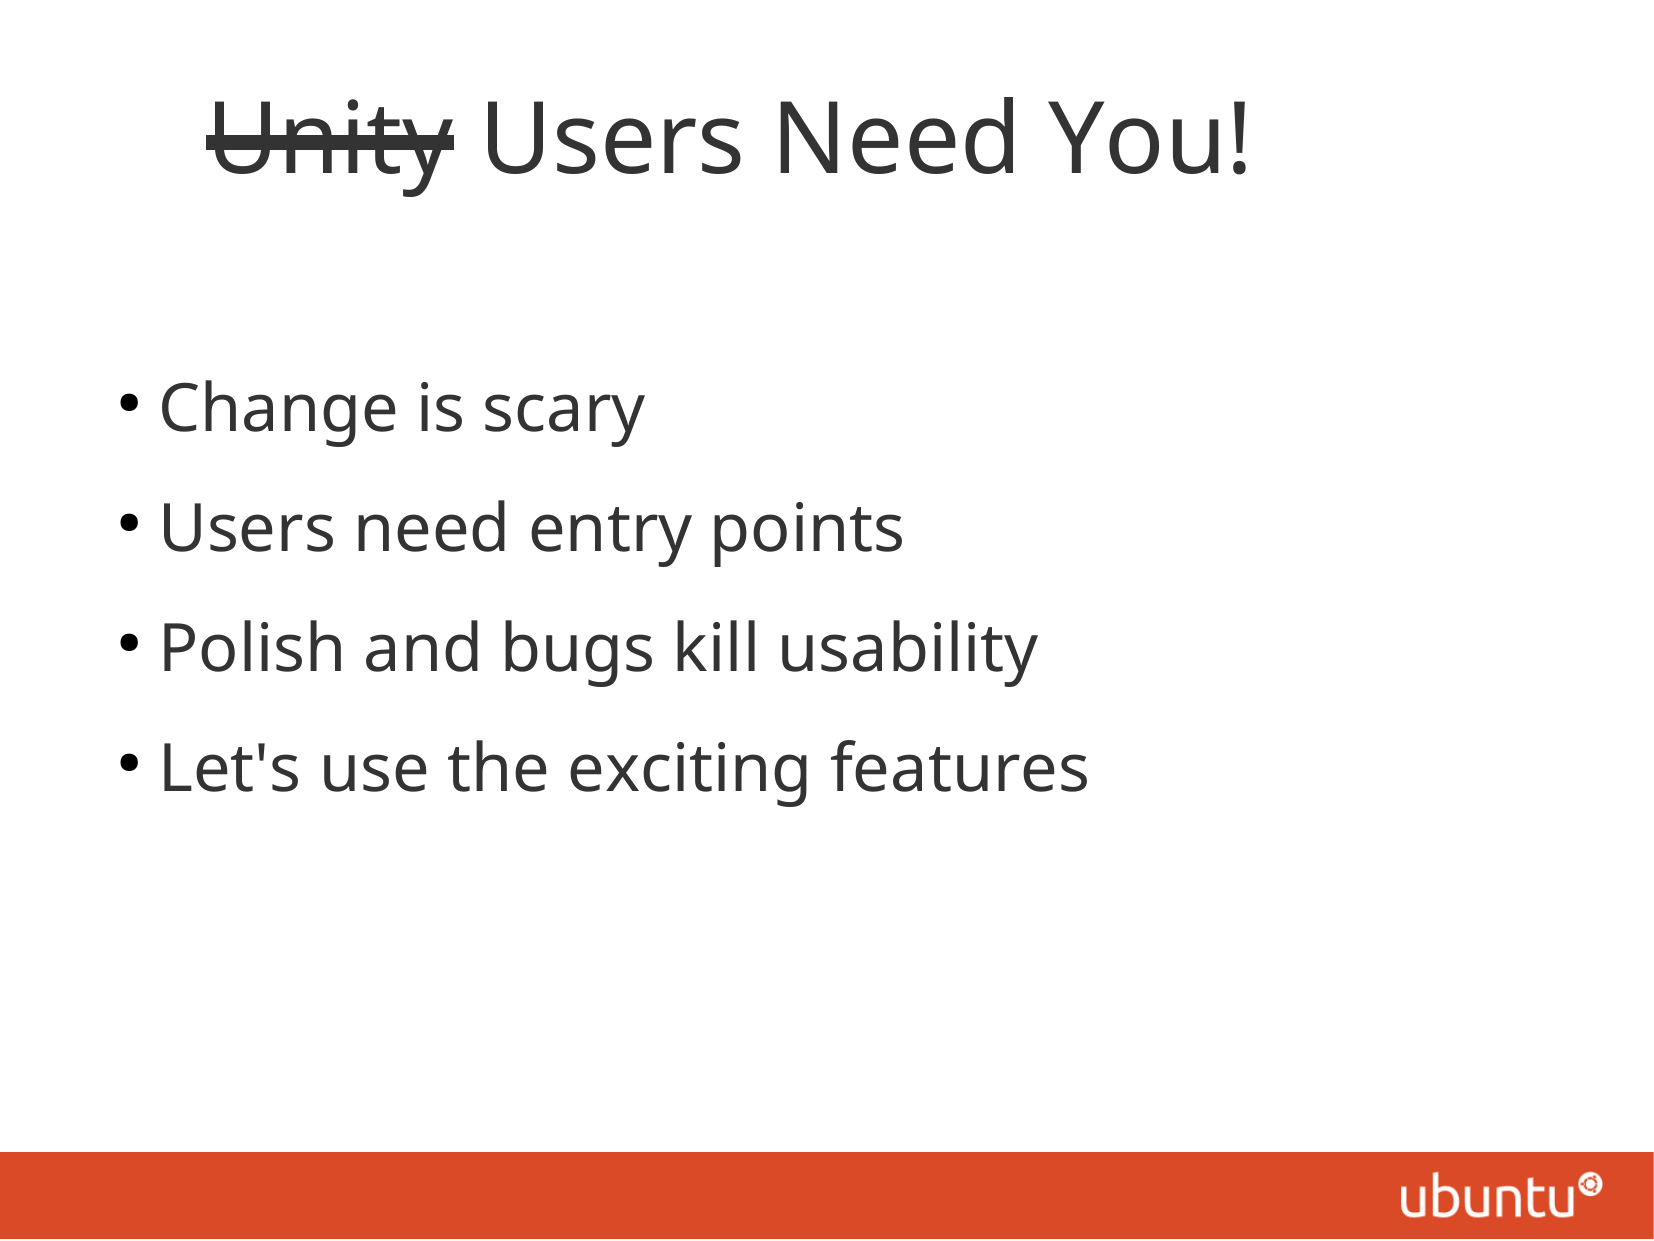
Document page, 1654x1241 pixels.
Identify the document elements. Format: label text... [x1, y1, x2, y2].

picture [0, 1152, 1654, 1239]
title Unity Users Need You! [0, 52, 1500, 231]
text_box Change is scary Users need entry points Polish and bugs kill usability Let's use the exciting features [102, 240, 1516, 889]
